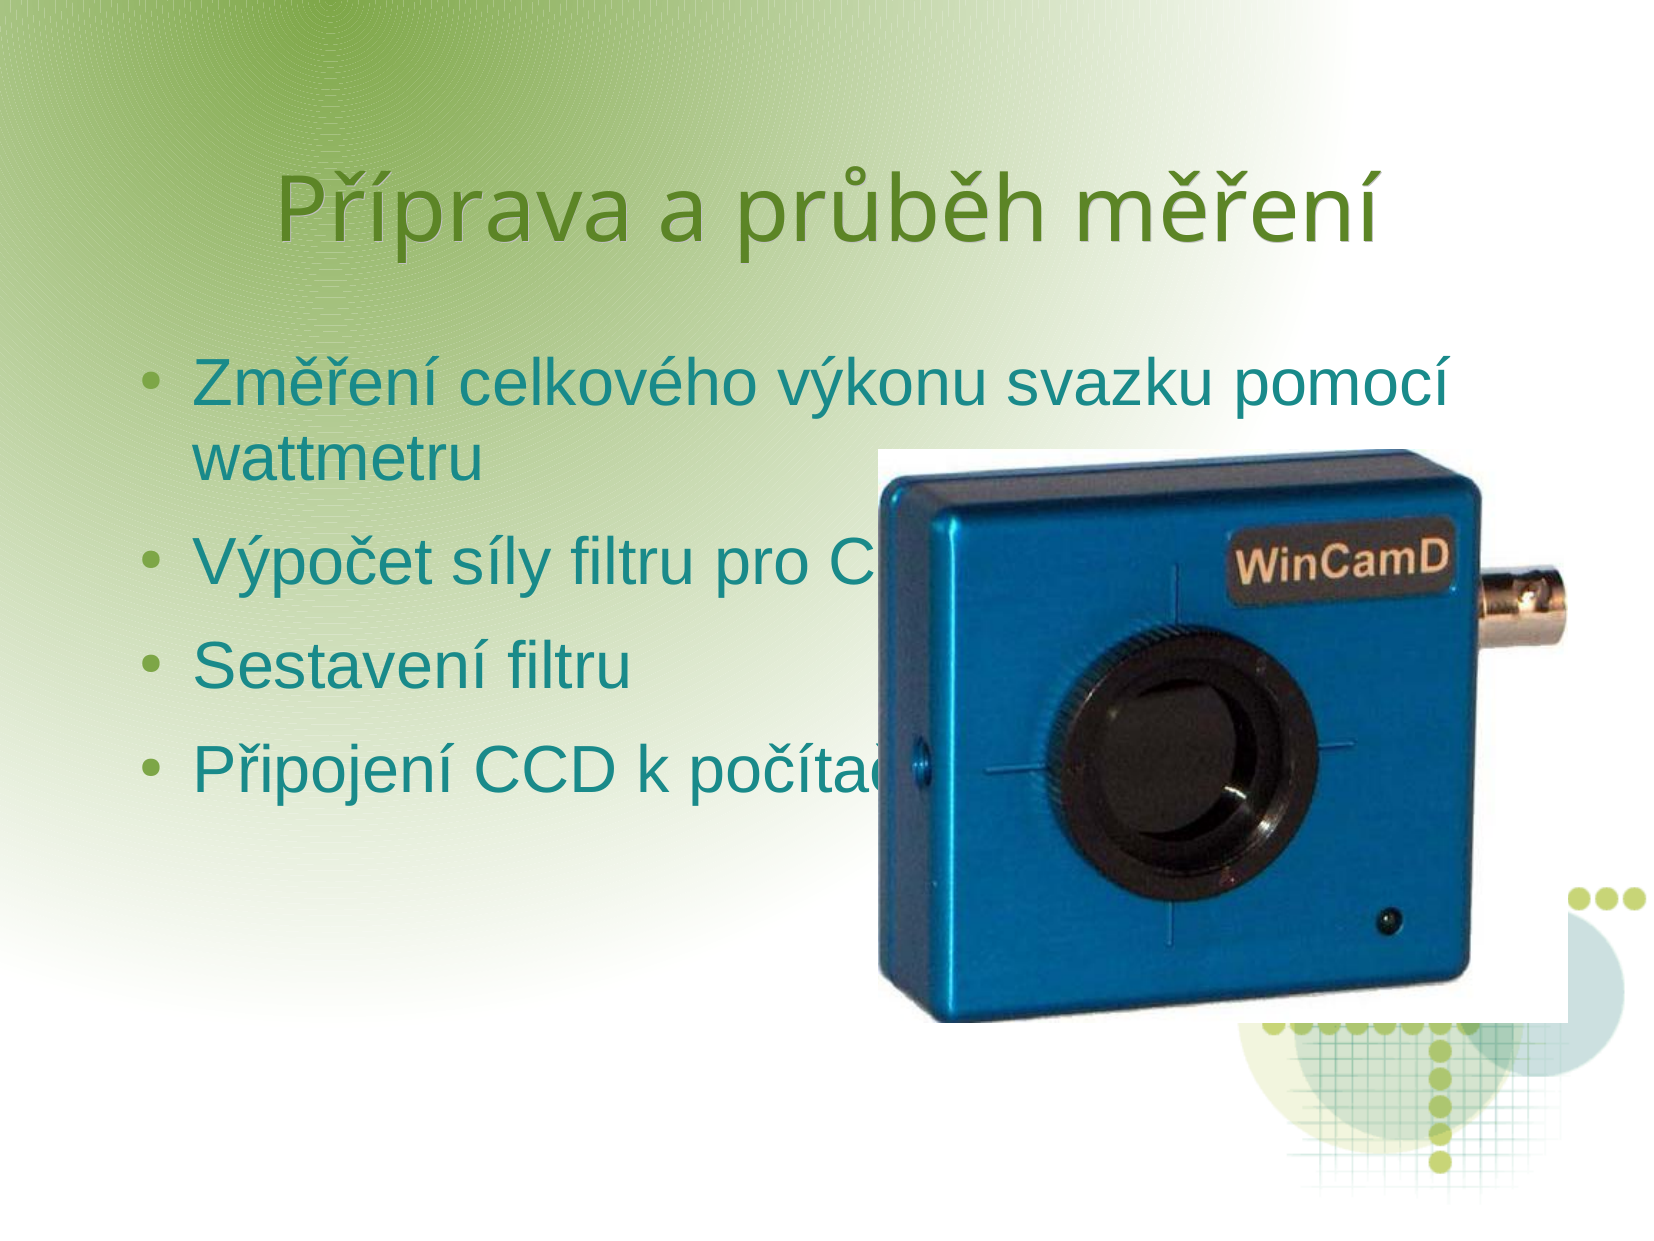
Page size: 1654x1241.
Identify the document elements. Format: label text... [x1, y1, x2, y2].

picture [878, 449, 1654, 1211]
list Změření celkového výkonu svazku pomocí wattmetru Výpočet síly filtru pro CCD kameru Sestavení filtru Připojení CCD k počítači [121, 344, 811, 1127]
title Příprava a průběh měření [121, 102, 1534, 311]
